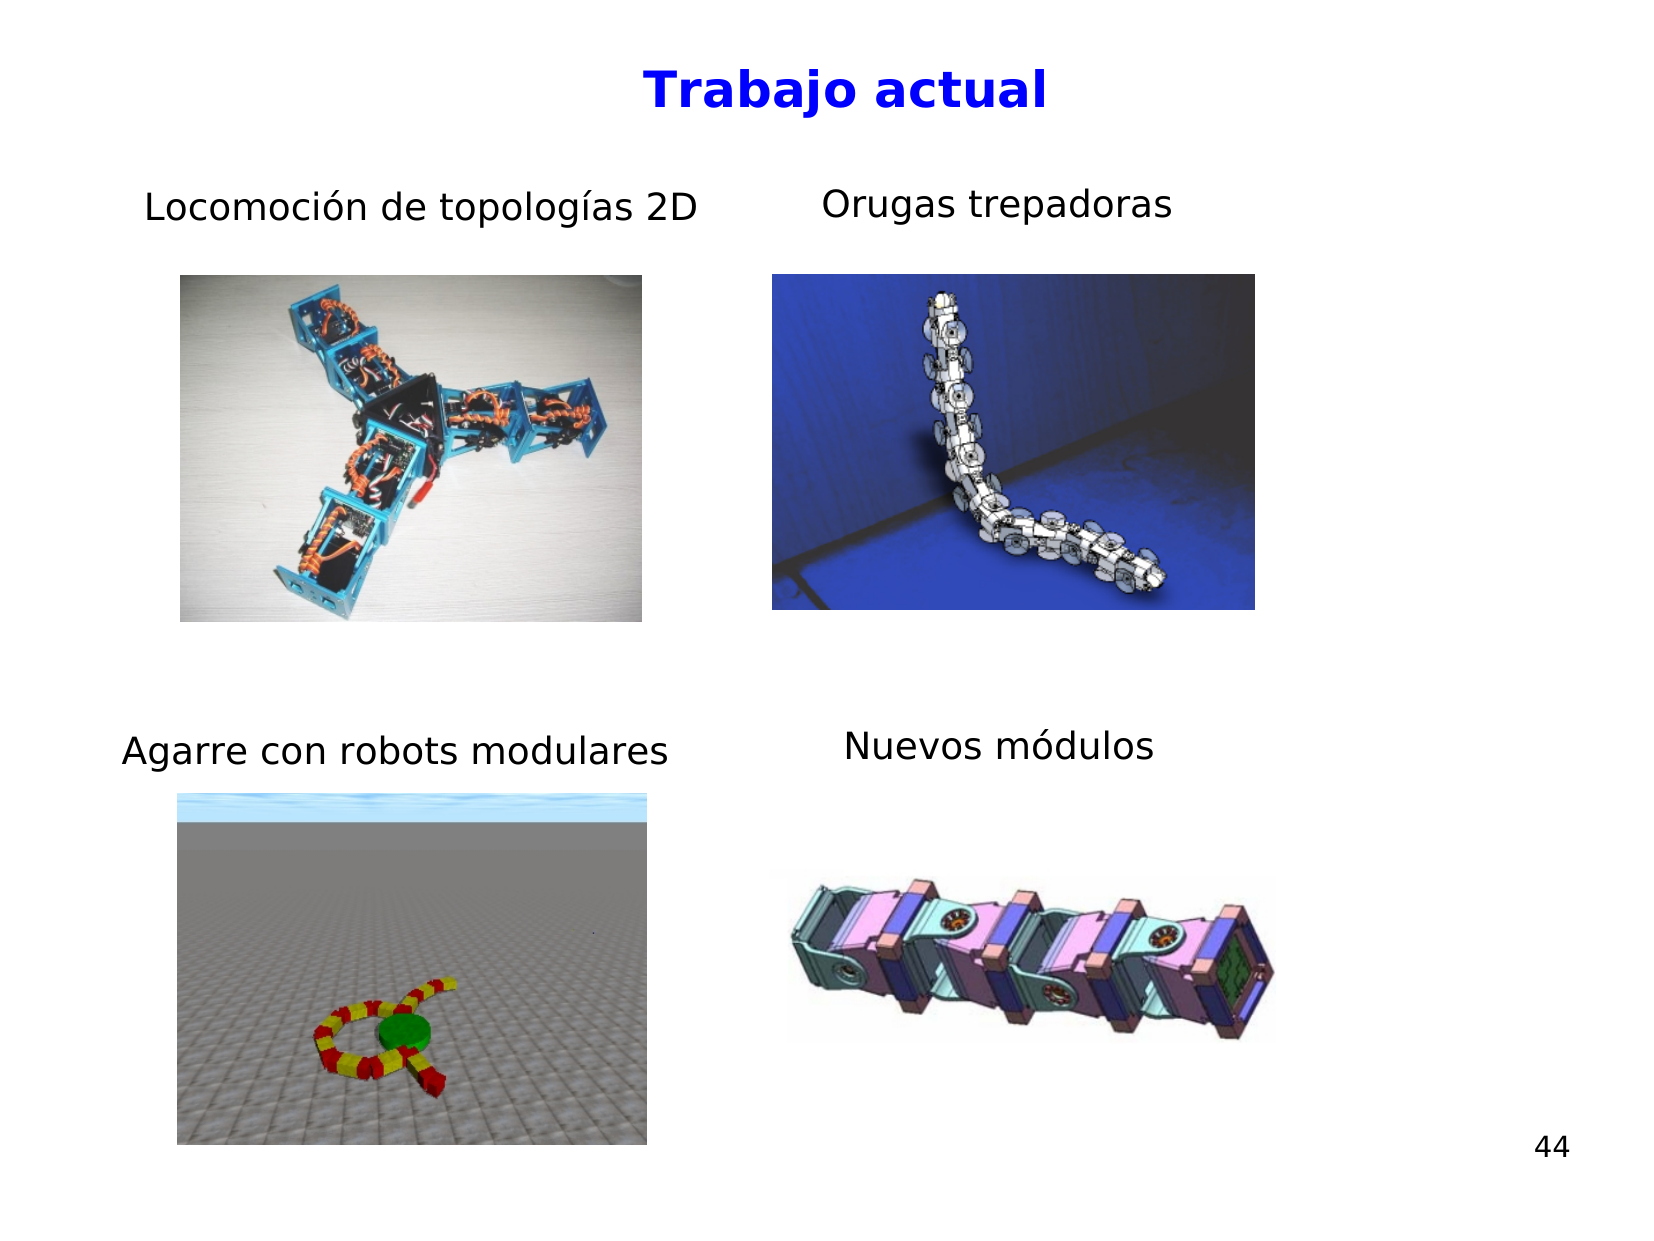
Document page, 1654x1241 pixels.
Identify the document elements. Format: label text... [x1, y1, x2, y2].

text_box Trabajo actual [629, 53, 1064, 127]
picture [177, 793, 647, 1145]
text_box Nuevos módulos [828, 717, 1170, 776]
text_box Orugas trepadoras [806, 175, 1188, 234]
text_box Agarre con robots modulares [106, 722, 685, 781]
picture [772, 274, 1255, 610]
text_box Locomoción de topologías 2D [117, 178, 714, 238]
picture [769, 869, 1279, 1045]
picture [180, 275, 642, 622]
